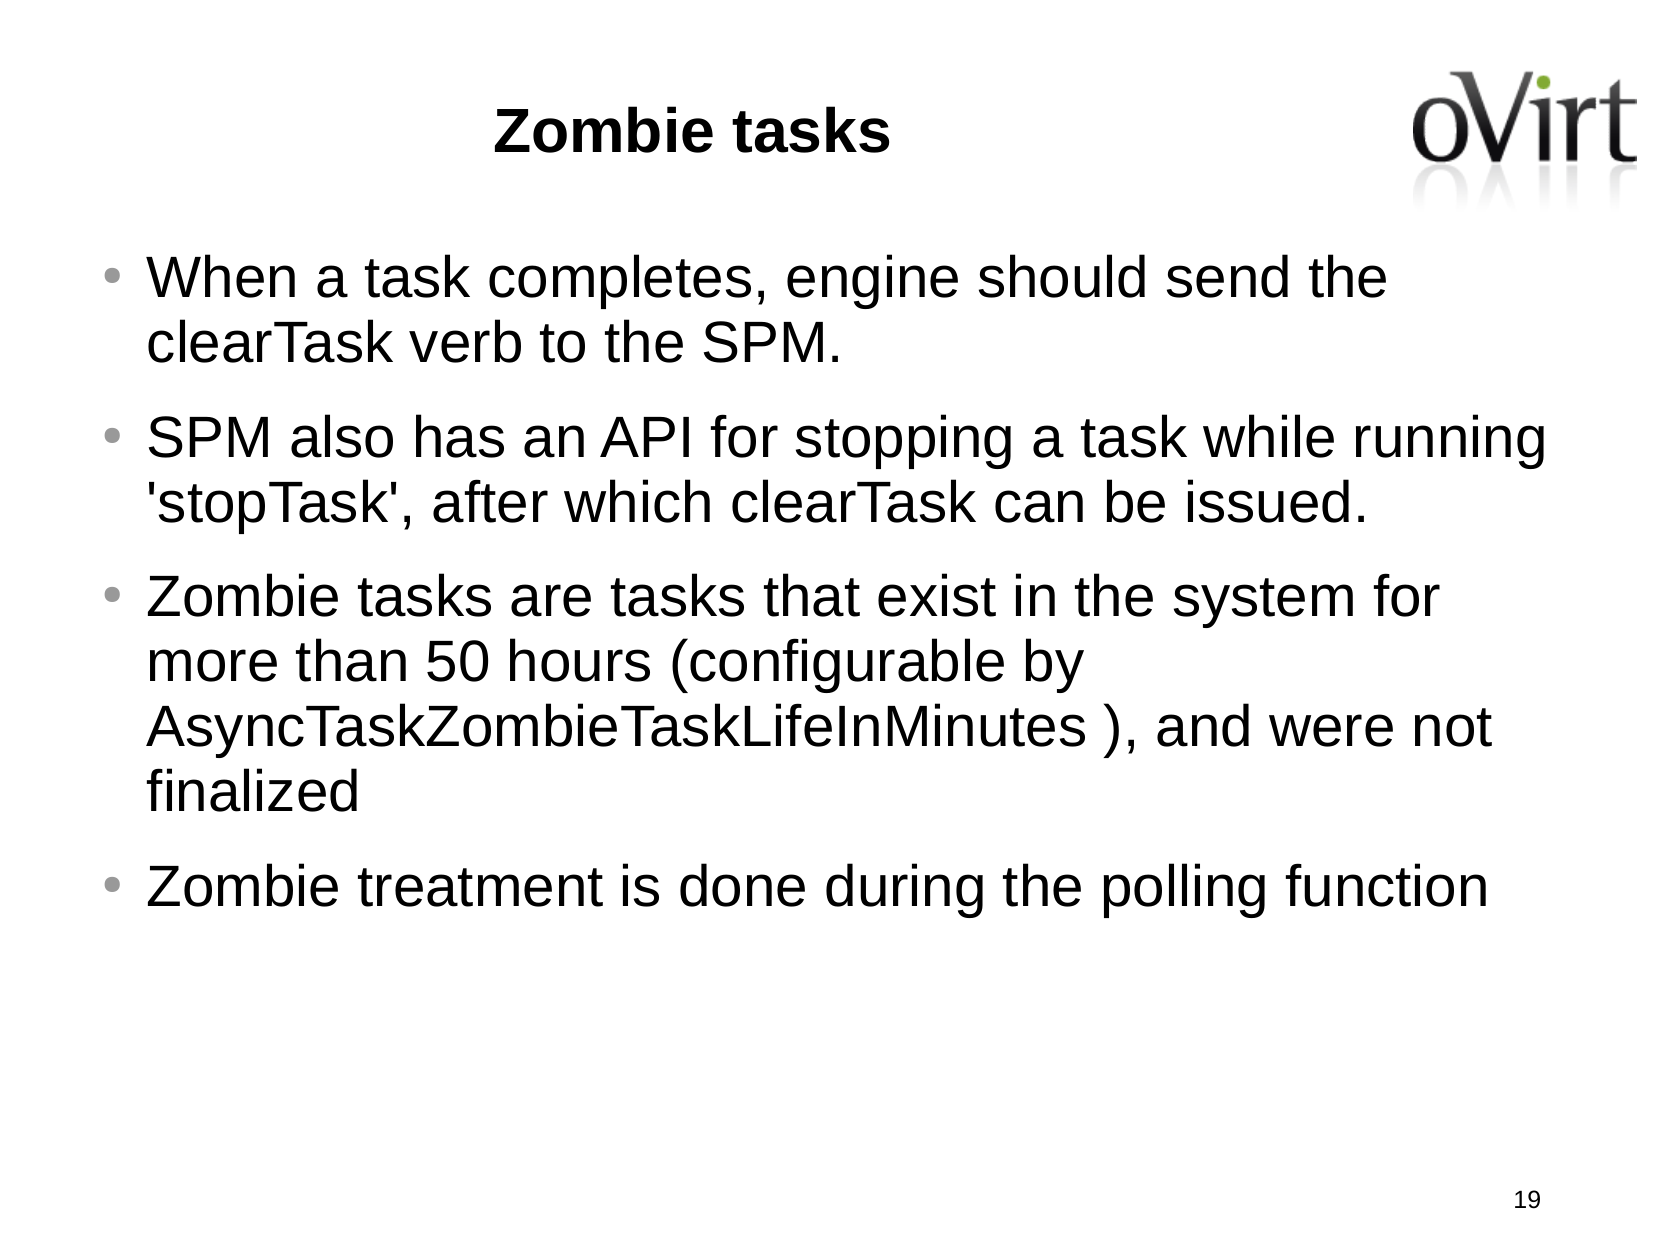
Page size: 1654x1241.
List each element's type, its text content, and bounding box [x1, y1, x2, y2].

picture [1413, 63, 1637, 212]
title Zombie tasks [82, 37, 1303, 226]
list When a task completes, engine should send the clearTask verb to the SPM. SPM also has an API for stopping a task while running 'stopTask', after which clearTask can be issued. Zombie tasks are tasks that exist in the system for more than 50 hours (configurable by AsyncTaskZombieTaskLifeInMinutes ), and were not finalized Zombie treatment is done during the polling function [86, 244, 1576, 1039]
